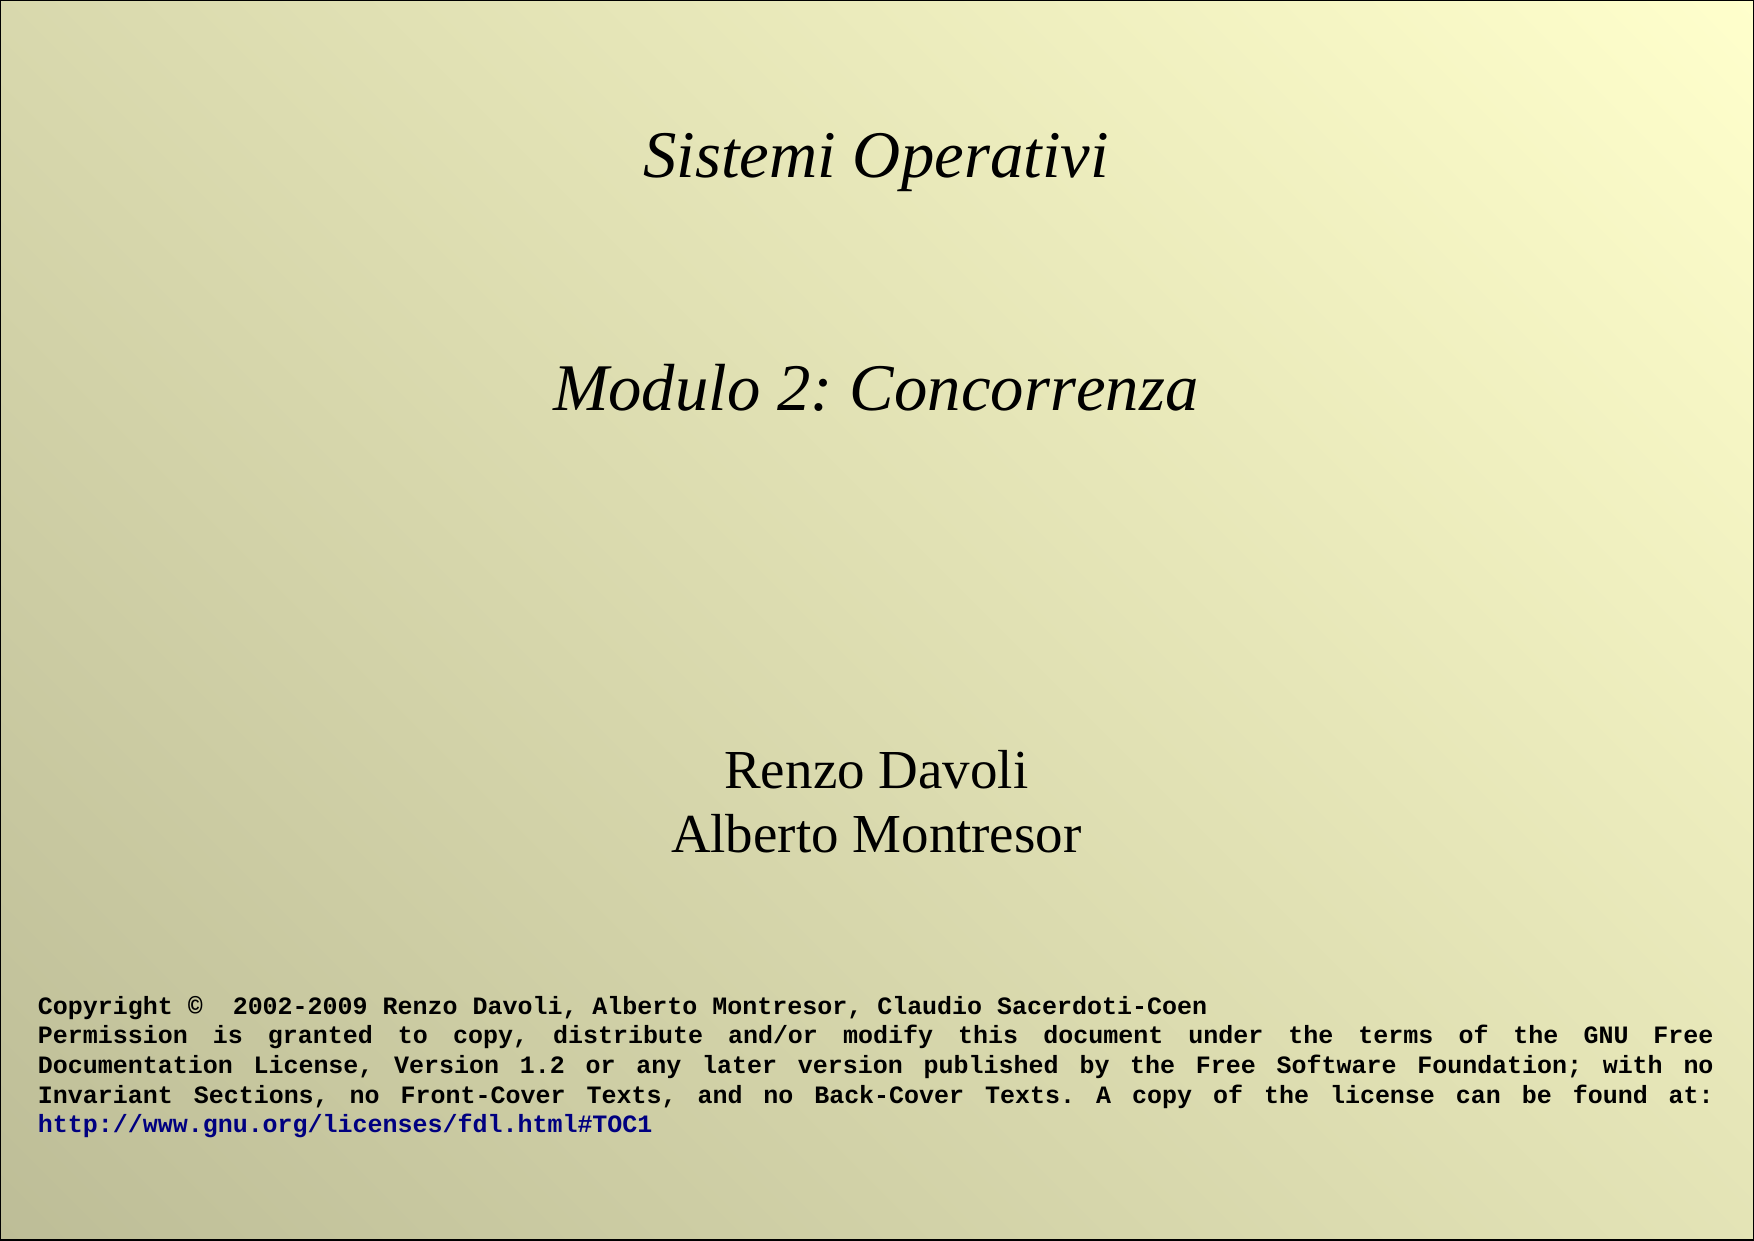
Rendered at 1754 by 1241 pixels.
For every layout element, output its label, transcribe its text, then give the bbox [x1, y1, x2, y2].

text_box Sistemi Operativi Modulo 2: Concorrenza Renzo Davoli Alberto Montresor Copyright © 2002-2009 Renzo Davoli, Alberto Montresor, Claudio Sacerdoti-Coen Permission is granted to copy, distribute and/or modify this document under the terms of the GNU Free Documentation License, Version 1.2 or any later version published by the Free Software Foundation; with no Invariant Sections, no Front-Cover Texts, and no Back-Cover Texts. A copy of the license can be found at: http://www.gnu.org/licenses/fdl.html#TOC1 [37, 40, 1716, 1235]
text_box [0, 0, 1754, 1241]
